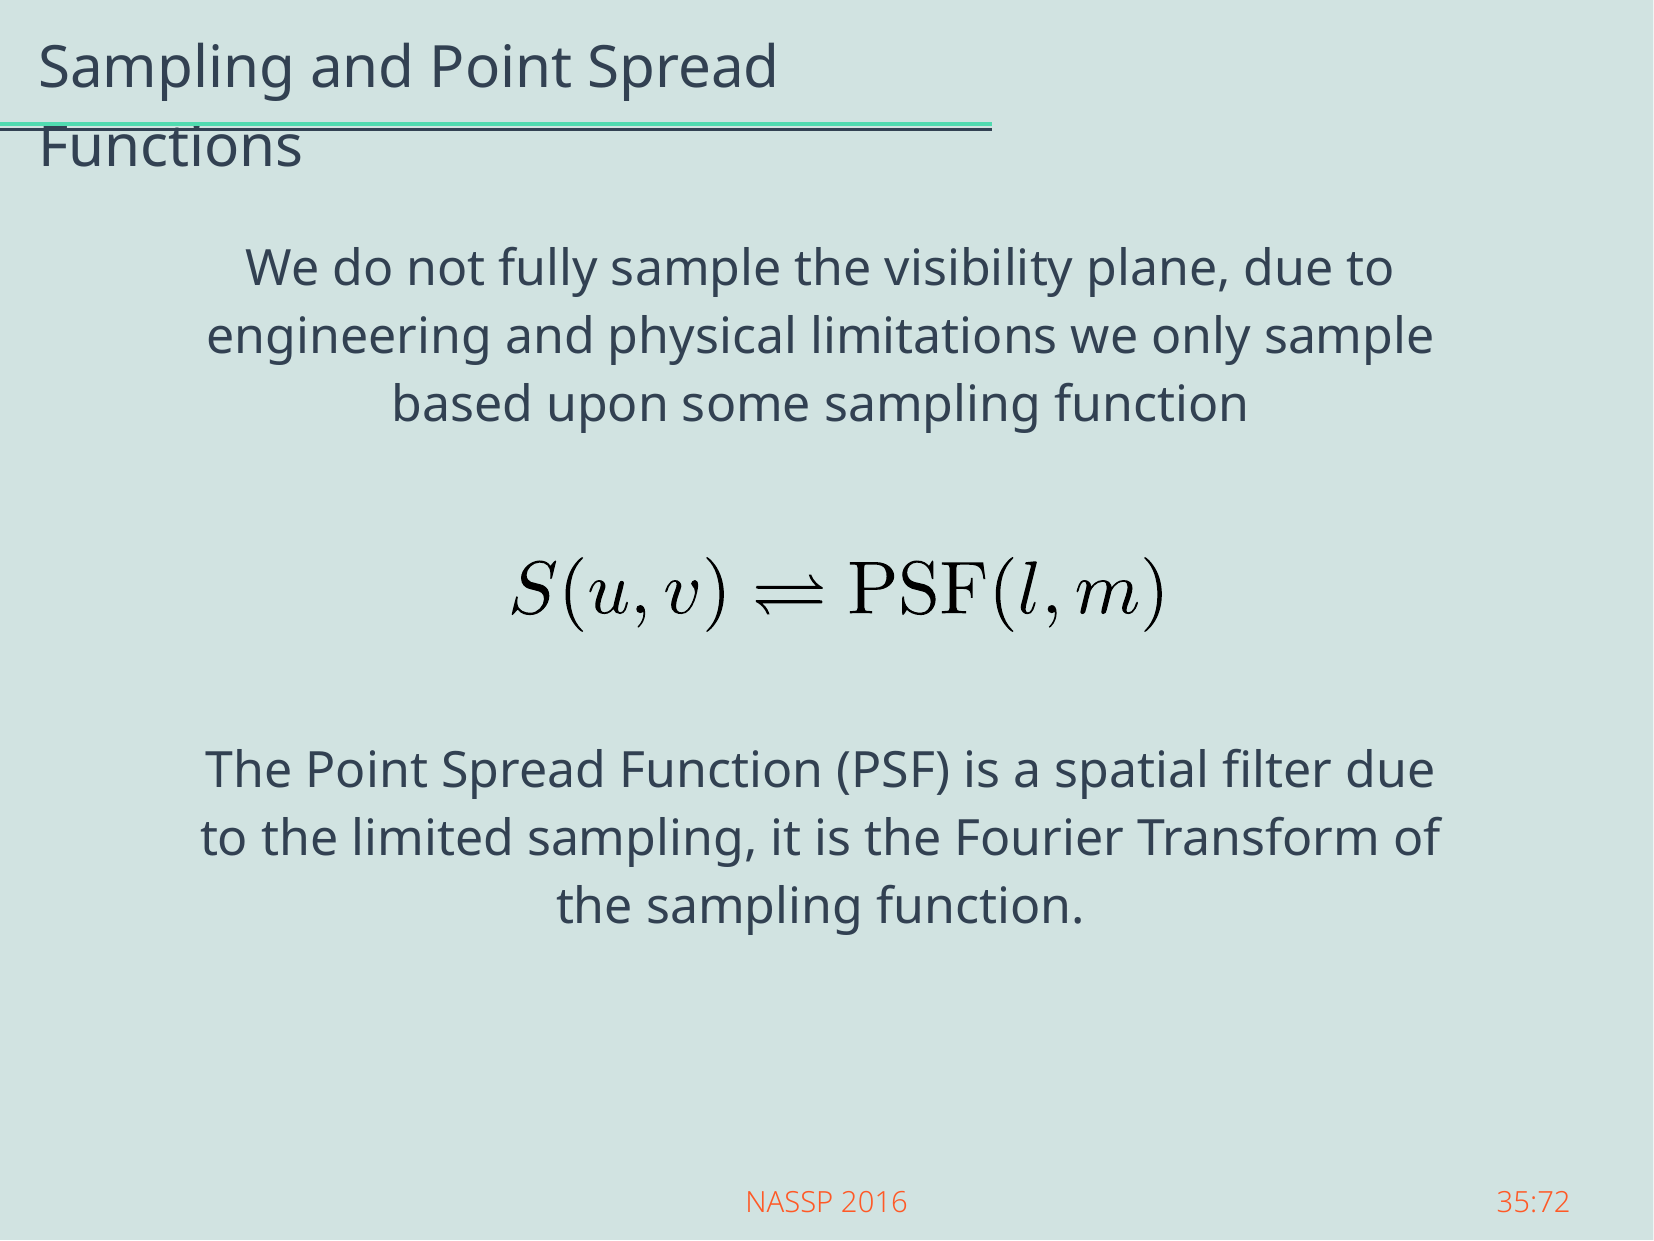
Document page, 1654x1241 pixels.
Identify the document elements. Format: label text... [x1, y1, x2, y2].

text_box Sampling and Point Spread Functions [23, 17, 1063, 103]
text_box The Point Spread Function (PSF) is a spatial filter due to the limited sampling, it is the Fourier Transform of the sampling function. [177, 726, 1465, 922]
text_box We do not fully sample the visibility plane, due to engineering and physical limitations we only sample based upon some sampling function [177, 224, 1465, 420]
text_box [507, 557, 1170, 632]
